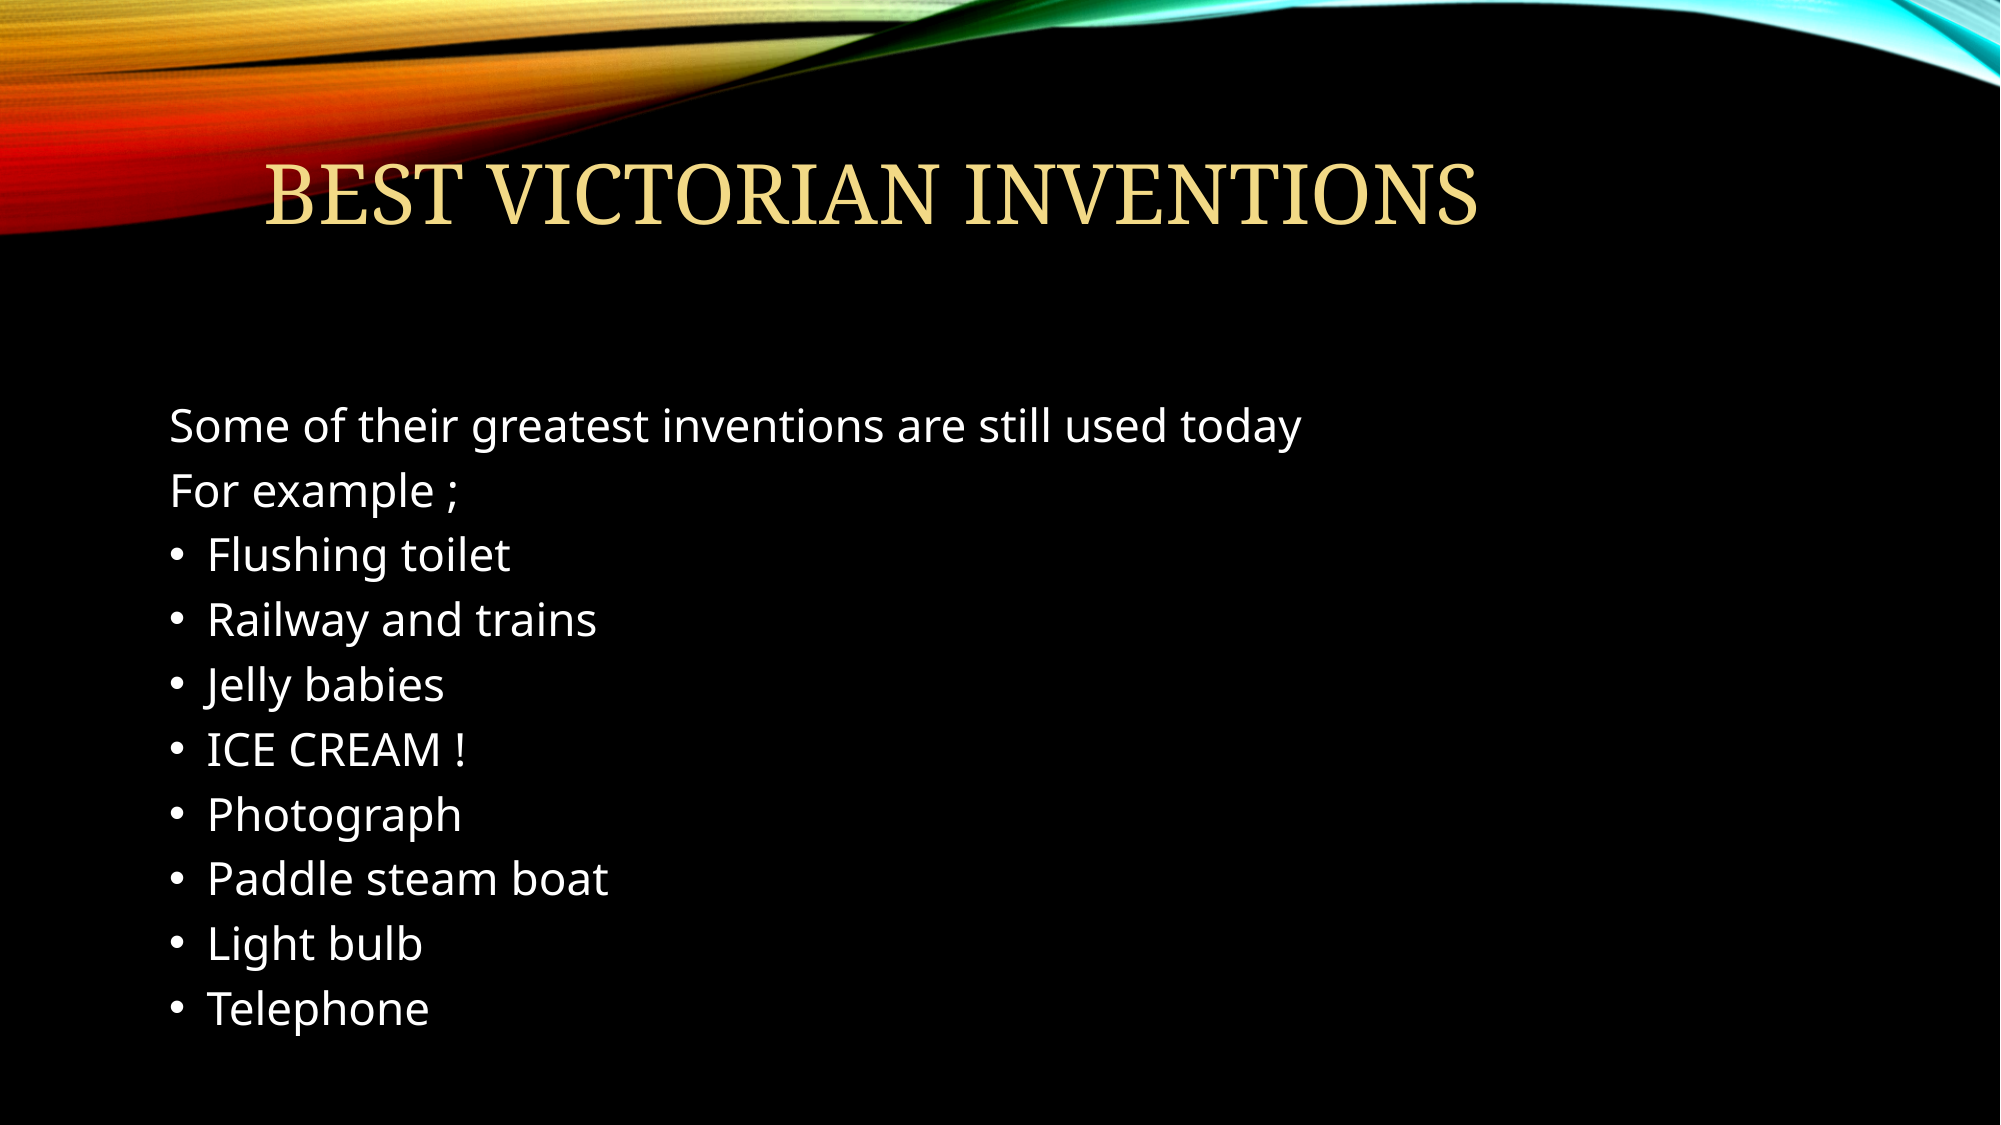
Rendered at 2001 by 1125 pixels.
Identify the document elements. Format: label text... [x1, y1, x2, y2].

title Best Victorian inventions [248, 91, 1662, 304]
list Some of their greatest inventions are still used today For example ; Flushing toilet Railway and trains Jelly babies ICE CREAM ! Photograph Paddle steam boat Light bulb Telephone [154, 399, 1930, 1060]
